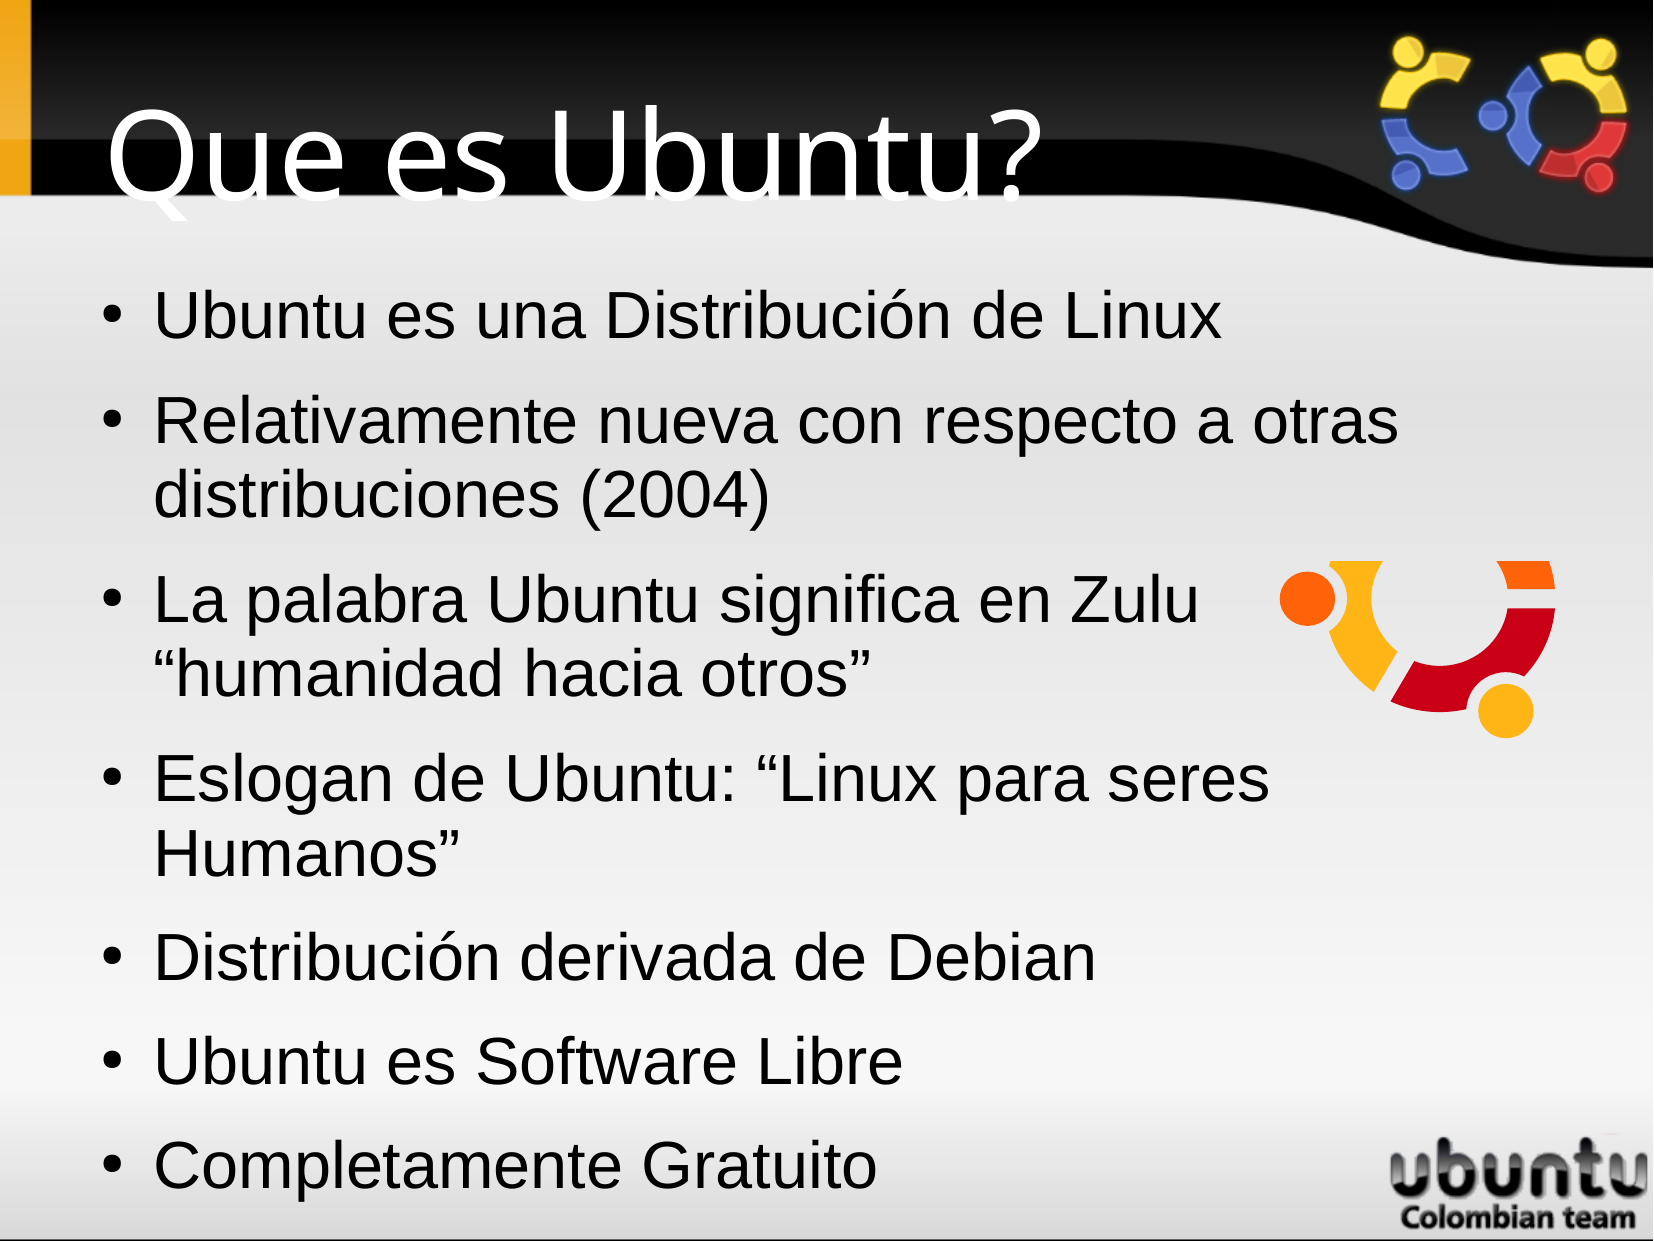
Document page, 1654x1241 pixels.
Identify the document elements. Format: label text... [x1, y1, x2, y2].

text_box Que es Ubuntu? [88, 59, 909, 198]
list Ubuntu es una Distribución de Linux Relativamente nueva con respecto a otras distribuciones (2004) La palabra Ubuntu significa en Zulu “humanidad hacia otros” Eslogan de Ubuntu: “Linux para seres Humanos” Distribución derivada de Debian Ubuntu es Software Libre Completamente Gratuito [82, 278, 1571, 1204]
picture [0, 0, 1653, 1241]
